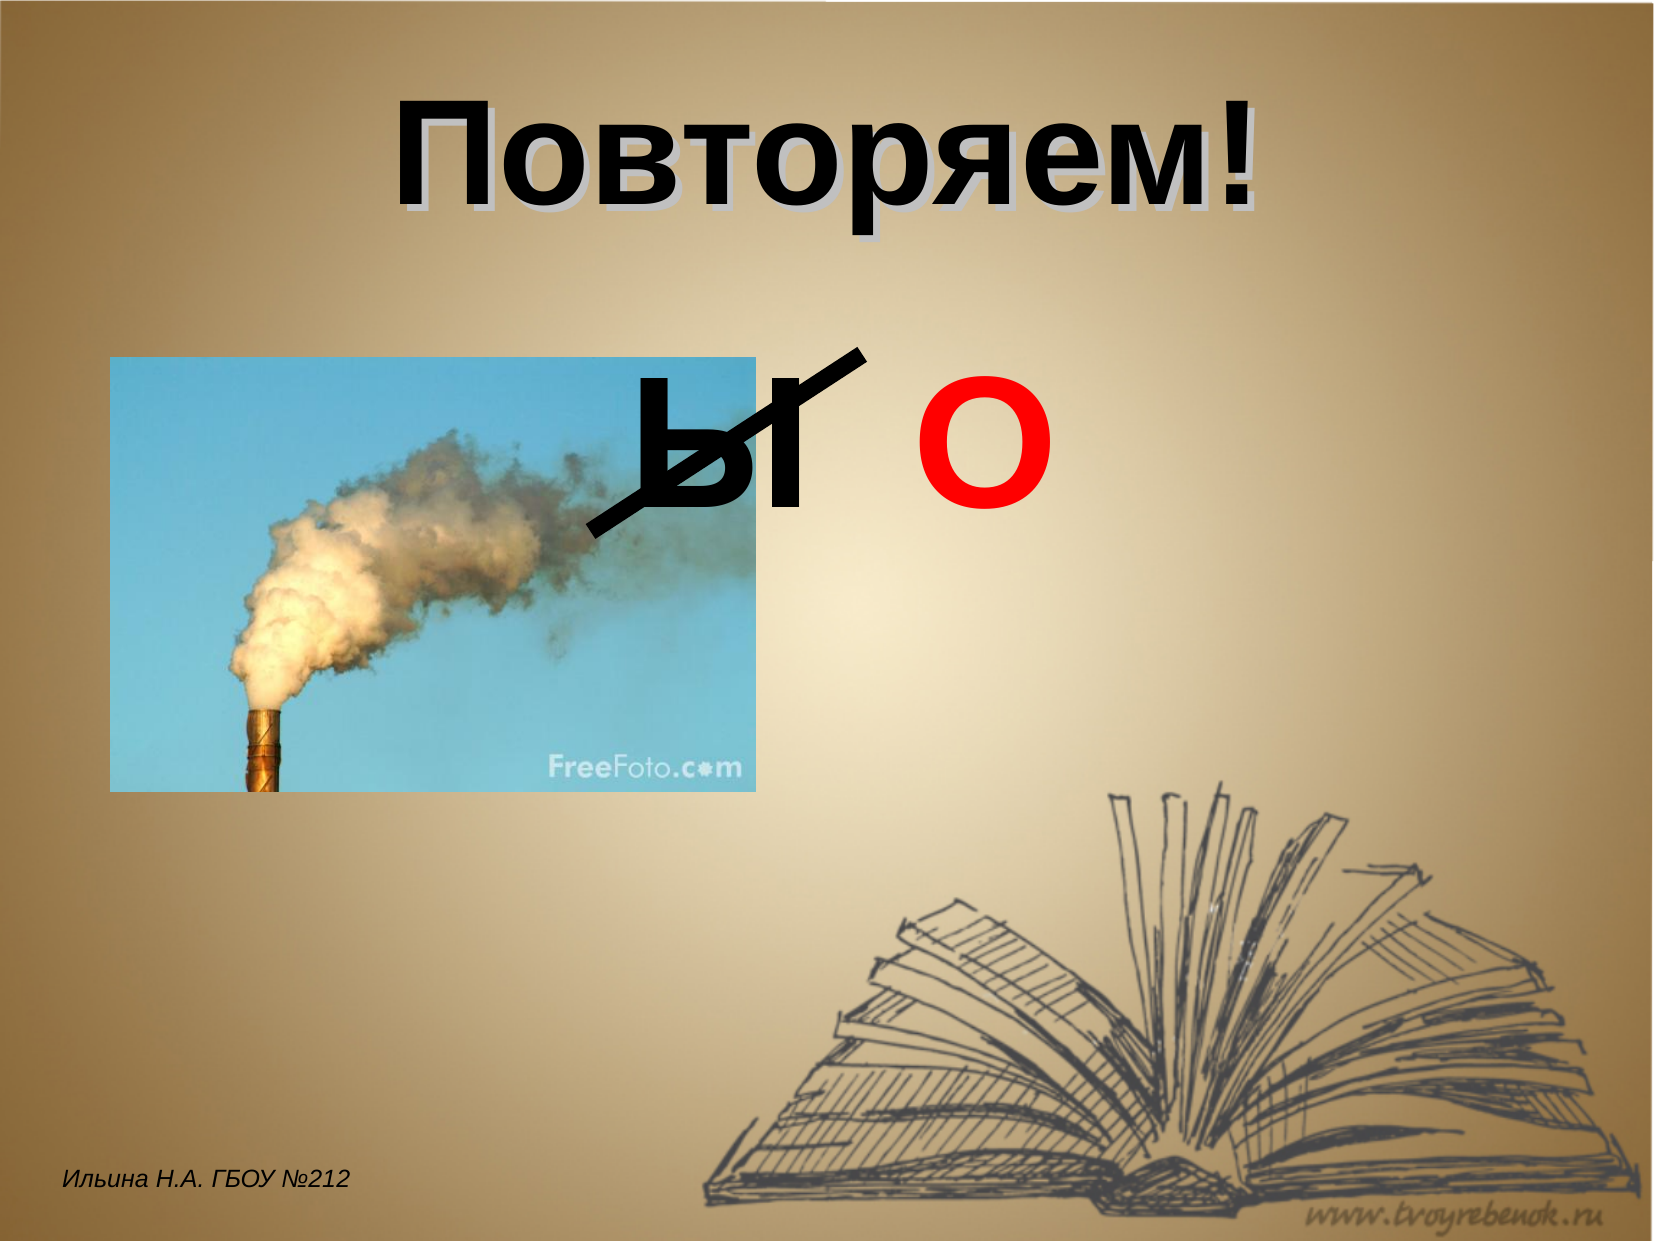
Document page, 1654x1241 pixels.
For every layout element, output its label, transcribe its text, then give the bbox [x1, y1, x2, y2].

title Повторяем! [82, 49, 1571, 257]
text_box О [897, 330, 1347, 556]
text_box Ильина Н.А. ГБОУ №212 [47, 1157, 626, 1201]
text_box Ы [614, 330, 897, 556]
picture [0, 0, 1654, 1241]
